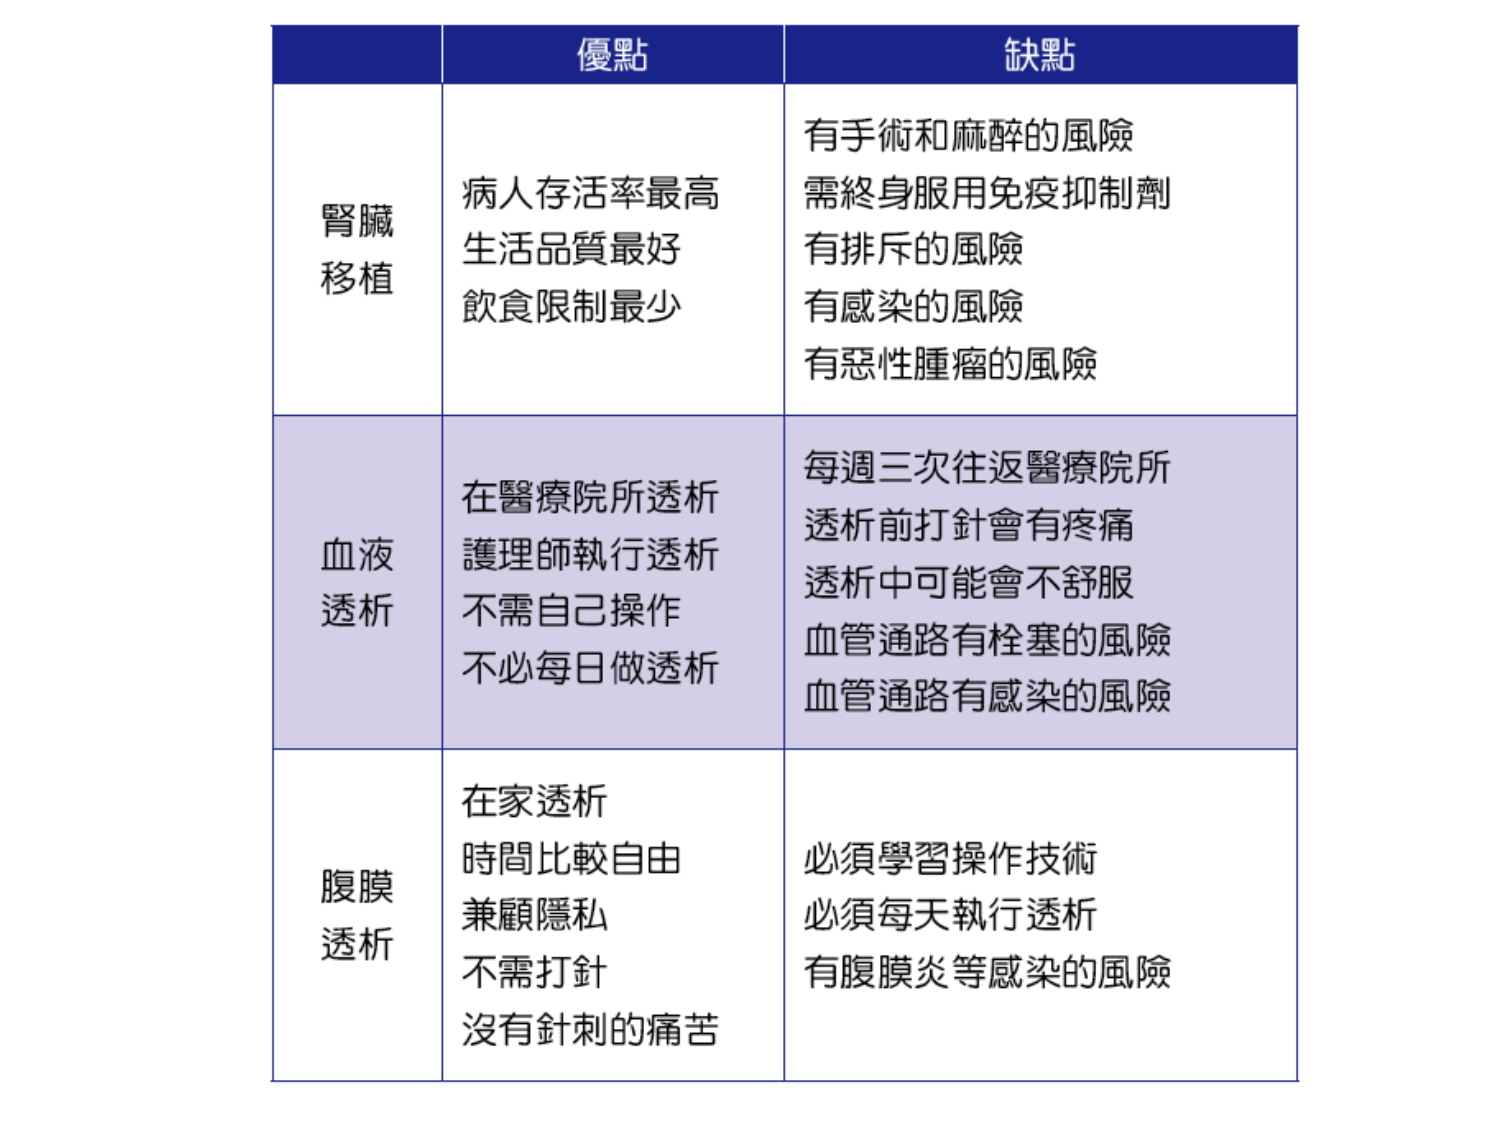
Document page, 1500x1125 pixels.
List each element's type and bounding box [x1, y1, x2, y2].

picture [238, 0, 1341, 1125]
